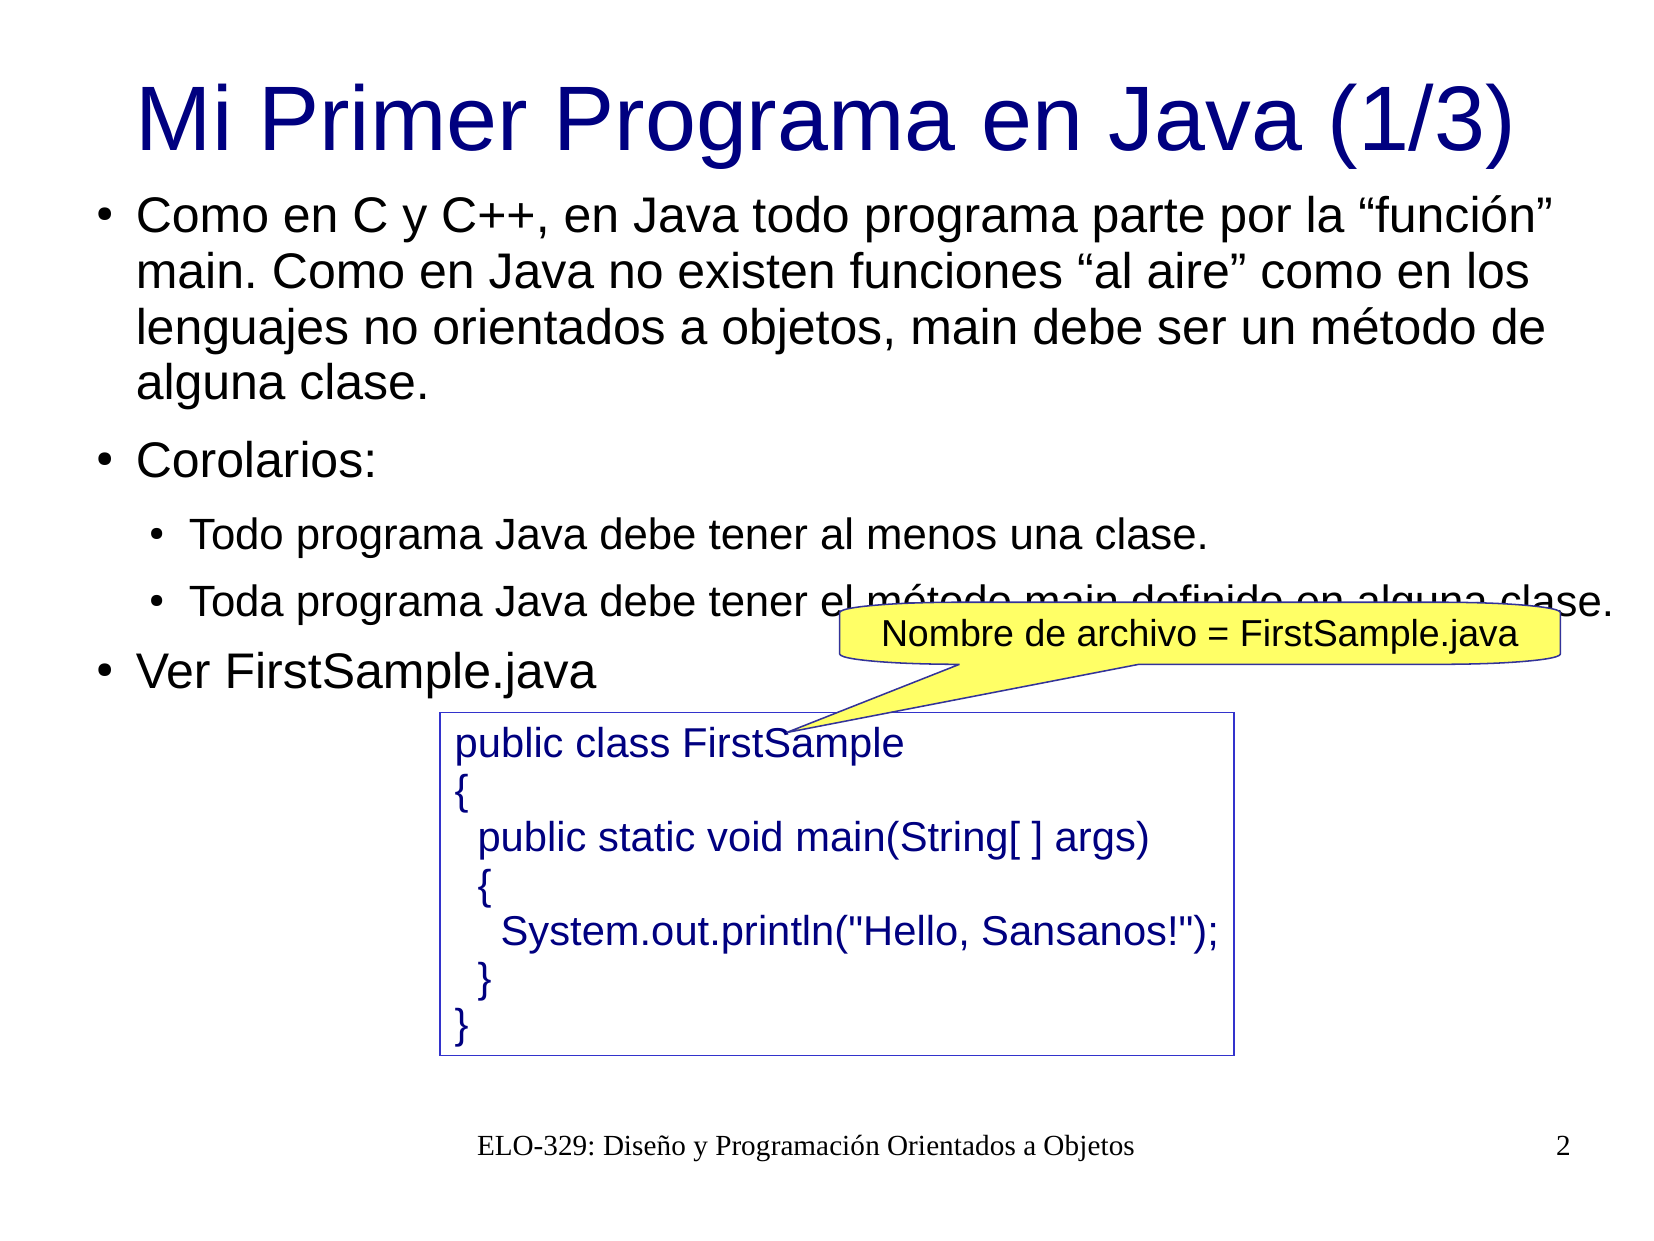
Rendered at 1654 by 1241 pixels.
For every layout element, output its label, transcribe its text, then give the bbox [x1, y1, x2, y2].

list Como en C y C++, en Java todo programa parte por la “función” main. Como en Java no existen funciones “al aire” como en los lenguajes no orientados a objetos, main debe ser un método de alguna clase. Corolarios: Todo programa Java debe tener al menos una clase. Toda programa Java debe tener el método main definido en alguna clase. Ver FirstSample.java [82, 187, 1637, 741]
text_box public class FirstSample { public static void main(String[ ] args)‏ { System.out.println("Hello, Sansanos!"); } } [439, 712, 1235, 1056]
title Mi Primer Programa en Java (1/3) [82, 49, 1571, 187]
text_box Nombre de archivo = FirstSample.java [786, 602, 1561, 733]
